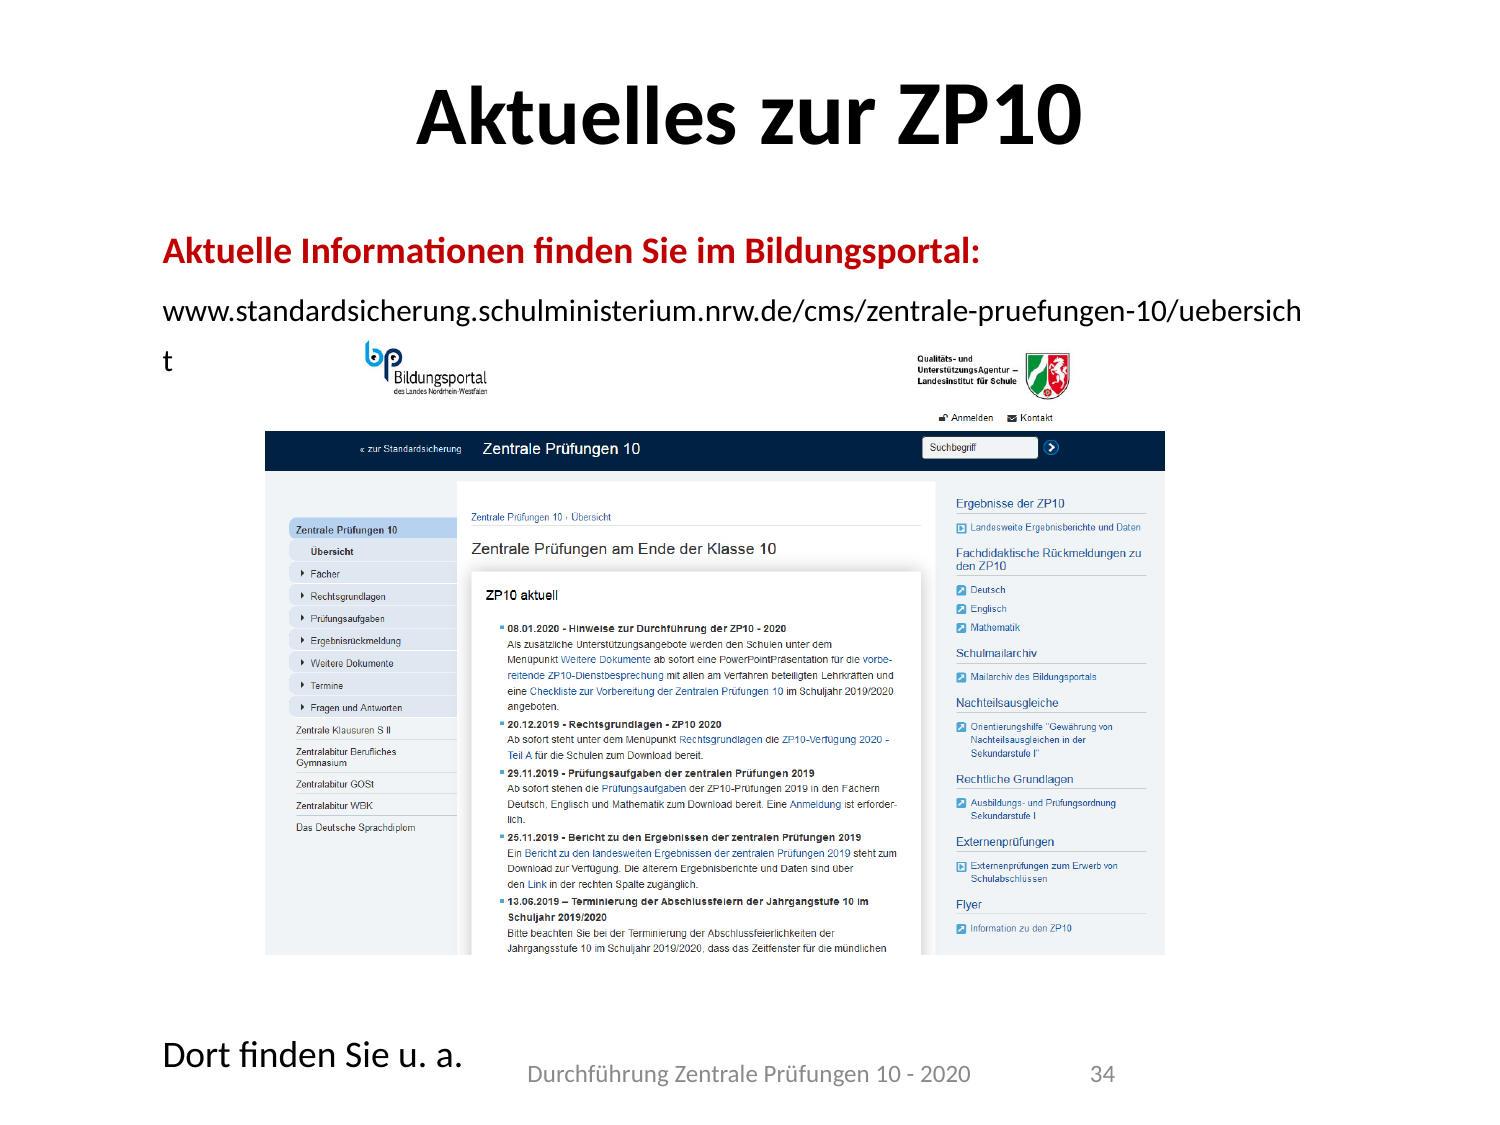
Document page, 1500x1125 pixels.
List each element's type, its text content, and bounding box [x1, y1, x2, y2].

picture [265, 338, 1165, 955]
text_box Aktuelle Informationen finden Sie im Bildungsportal: www.standardsicherung.schulministerium.nrw.de/cms/zentrale-pruefungen-10/uebersicht Dort finden Sie u. a. [147, 196, 1329, 1041]
text_box Durchführung Zentrale Prüfungen 10 - 2020 [512, 1042, 988, 1103]
text_box 34 [1074, 1042, 1426, 1103]
title Aktuelles zur ZP10 [75, 45, 1426, 209]
